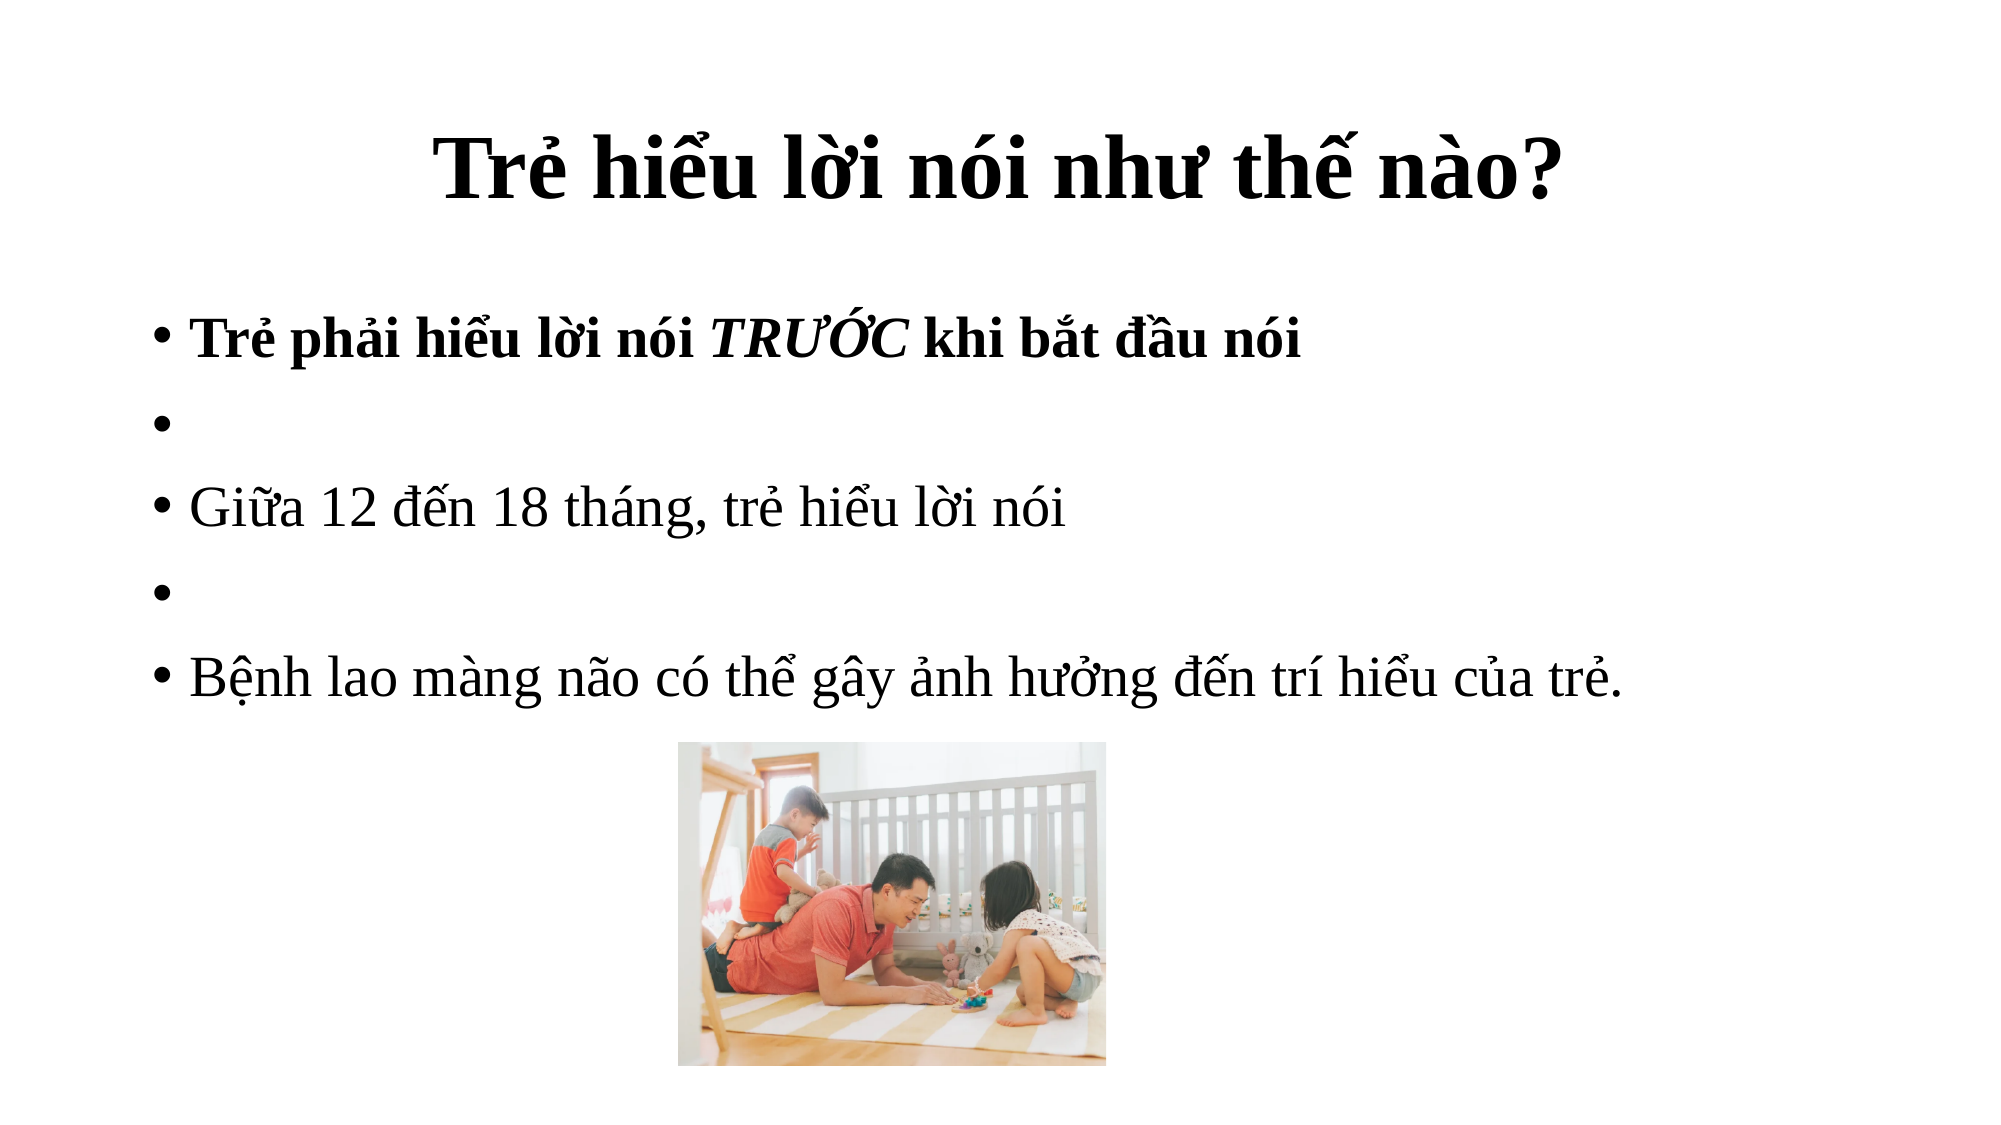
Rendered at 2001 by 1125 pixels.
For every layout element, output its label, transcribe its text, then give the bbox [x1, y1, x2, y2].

picture [678, 742, 1107, 1066]
title Trẻ hiểu lời nói như thế nào? [137, 59, 1863, 278]
list Trẻ phải hiểu lời nói TRƯỚC khi bắt đầu nói Giữa 12 đến 18 tháng, trẻ hiểu lời nói Bệnh lao màng não có thể gây ảnh hưởng đến trí hiểu của trẻ. [137, 299, 1863, 1014]
